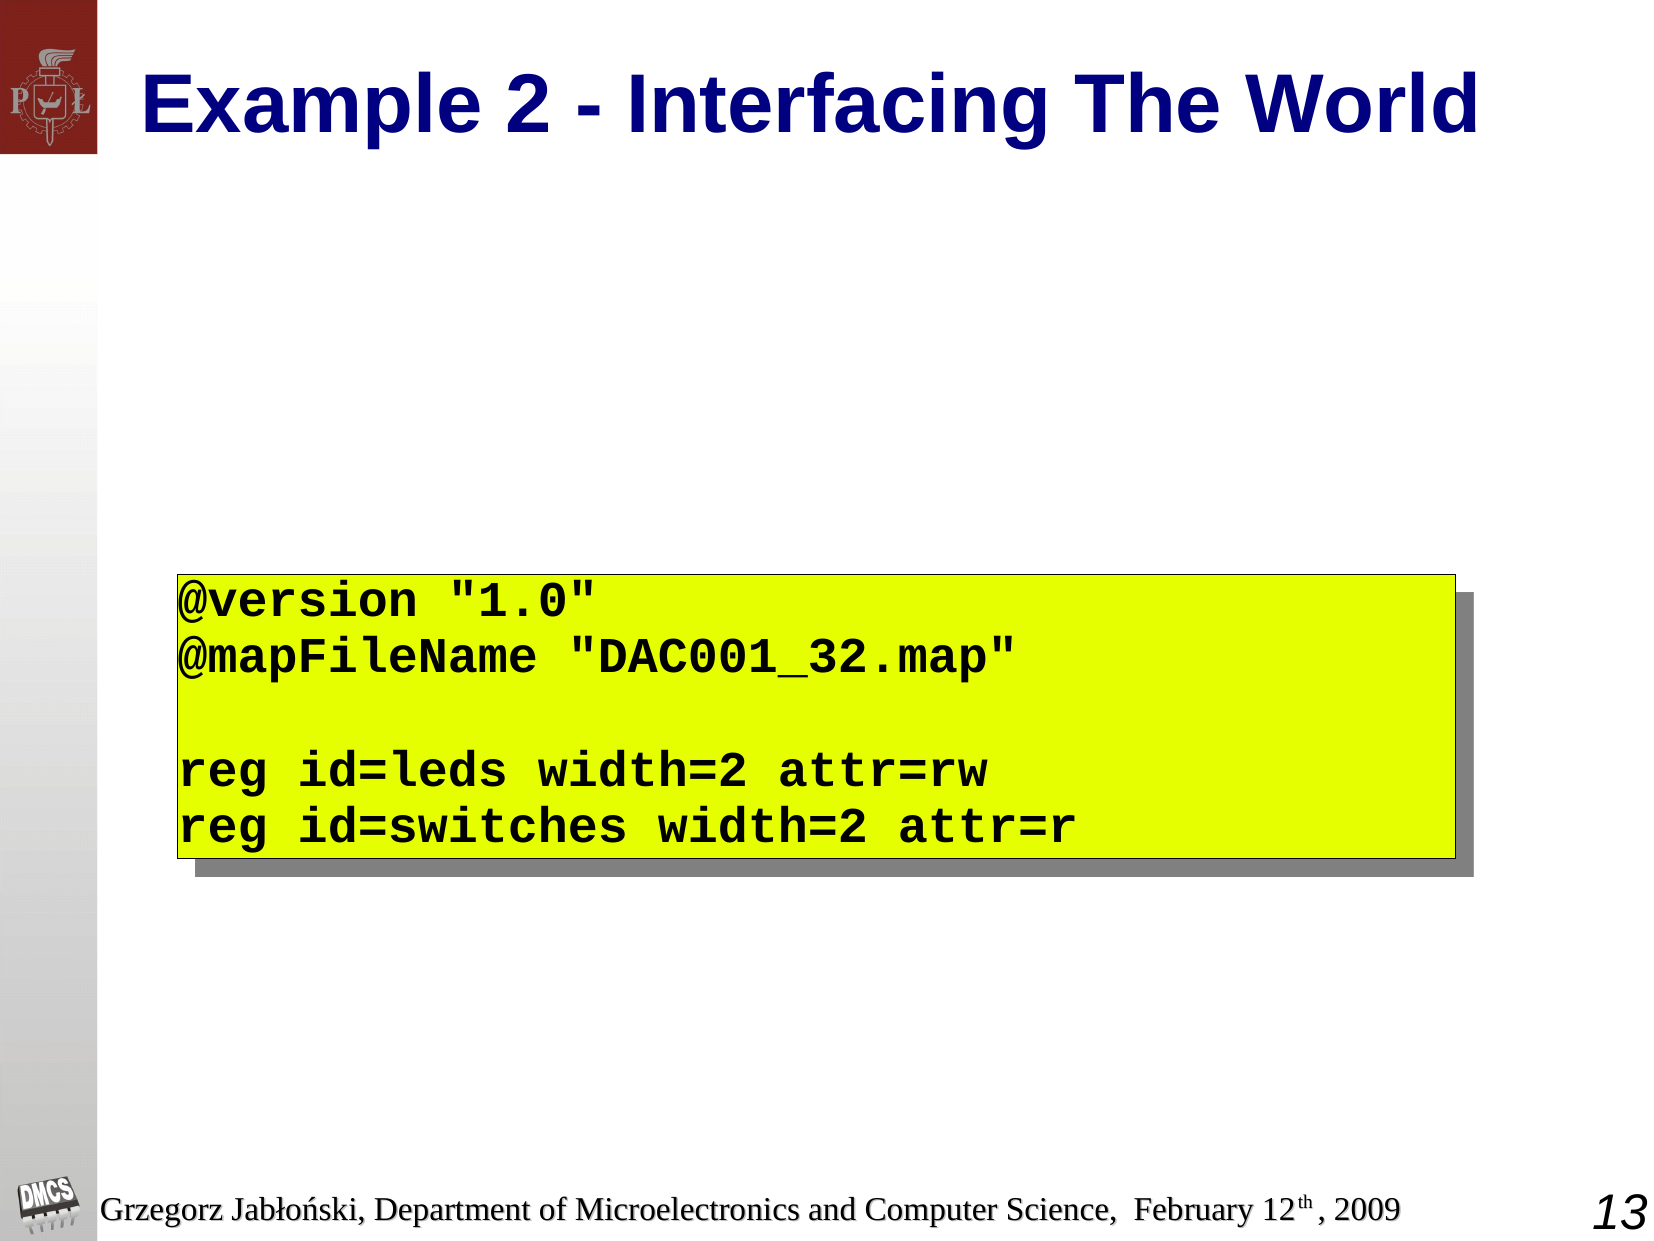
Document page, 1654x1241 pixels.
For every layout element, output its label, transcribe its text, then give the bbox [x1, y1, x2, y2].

title Example 2 - Interfacing The World [98, 0, 1525, 208]
text_box @version "1.0" @mapFileName "DAC001_32.map" reg id=leds width=2 attr=rw reg id=switches width=2 attr=r [177, 574, 1456, 859]
